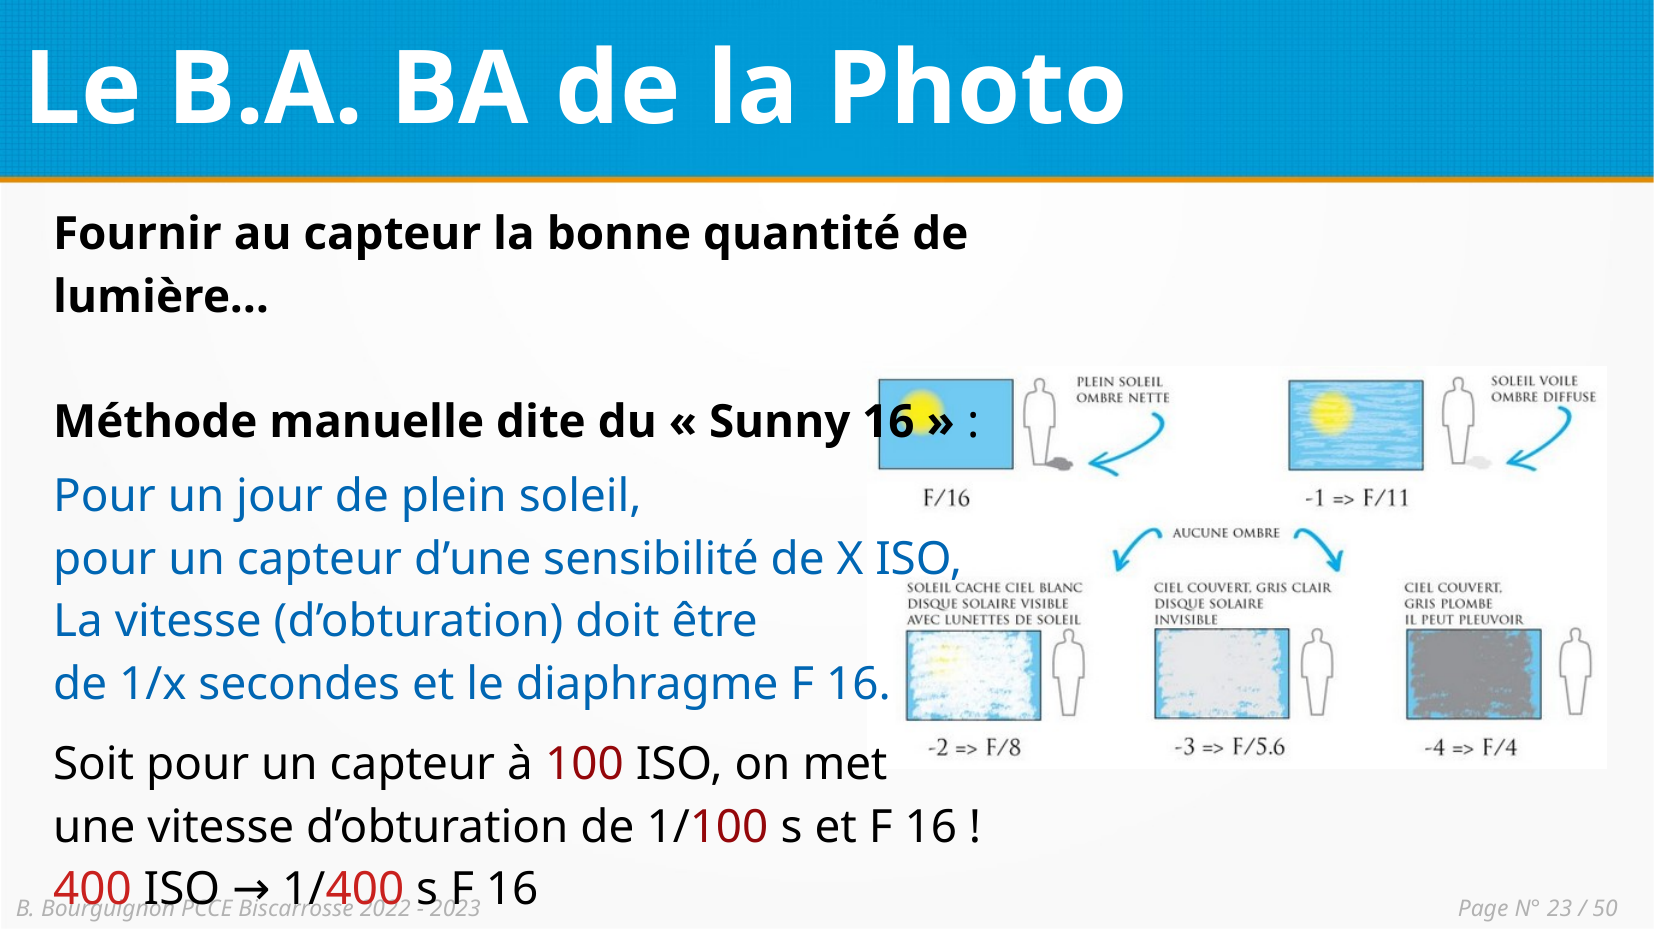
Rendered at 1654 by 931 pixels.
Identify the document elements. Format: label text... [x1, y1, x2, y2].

picture [0, 175, 1654, 931]
title Le B.A. BA de la Photo [23, 11, 1630, 154]
text_box Fournir au capteur la bonne quantité de lumière… Méthode manuelle dite du « Sunny 16 » : Pour un jour de plein soleil, pour un capteur d’une sensibilité de X ISO, La vitesse (d’obturation) doit être de 1/x secondes et le diaphragme F 16. Soit pour un capteur à 100 ISO, on met une vitesse d’obturation de 1/100 s et F 16 ! 400 ISO → 1/400 s F 16 800 ISO → 1/800 s F 16 [47, 194, 1111, 875]
